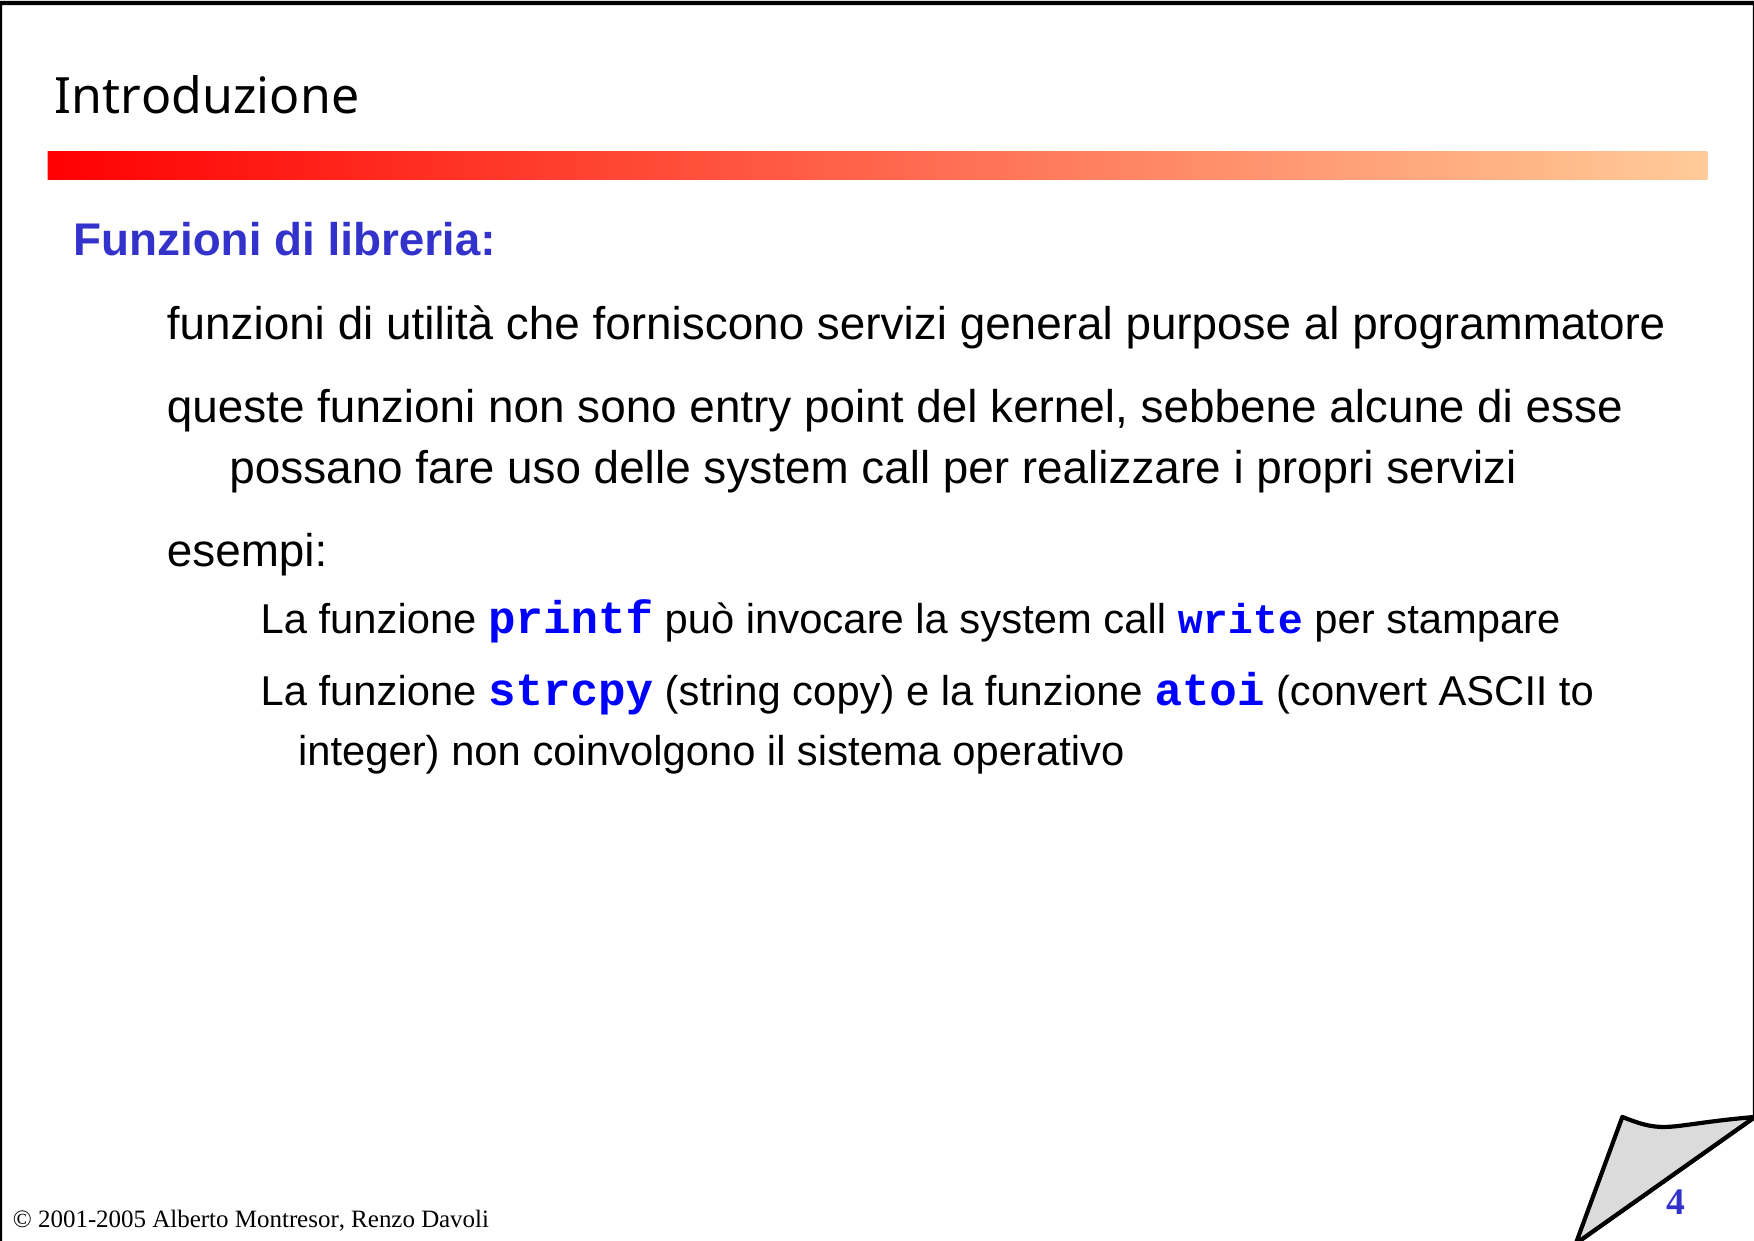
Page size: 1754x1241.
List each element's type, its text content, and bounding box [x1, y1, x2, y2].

title Introduzione [40, 49, 1714, 144]
list Funzioni di libreria: funzioni di utilità che forniscono servizi general purpose al programmatore queste funzioni non sono entry point del kernel, sebbene alcune di esse possano fare uso delle system call per realizzare i propri servizi esempi: La funzione printf può invocare la system call write per stampare La funzione strcpy (string copy) e la funzione atoi (convert ASCII to integer) non coinvolgono il sistema operativo [58, 206, 1696, 1101]
